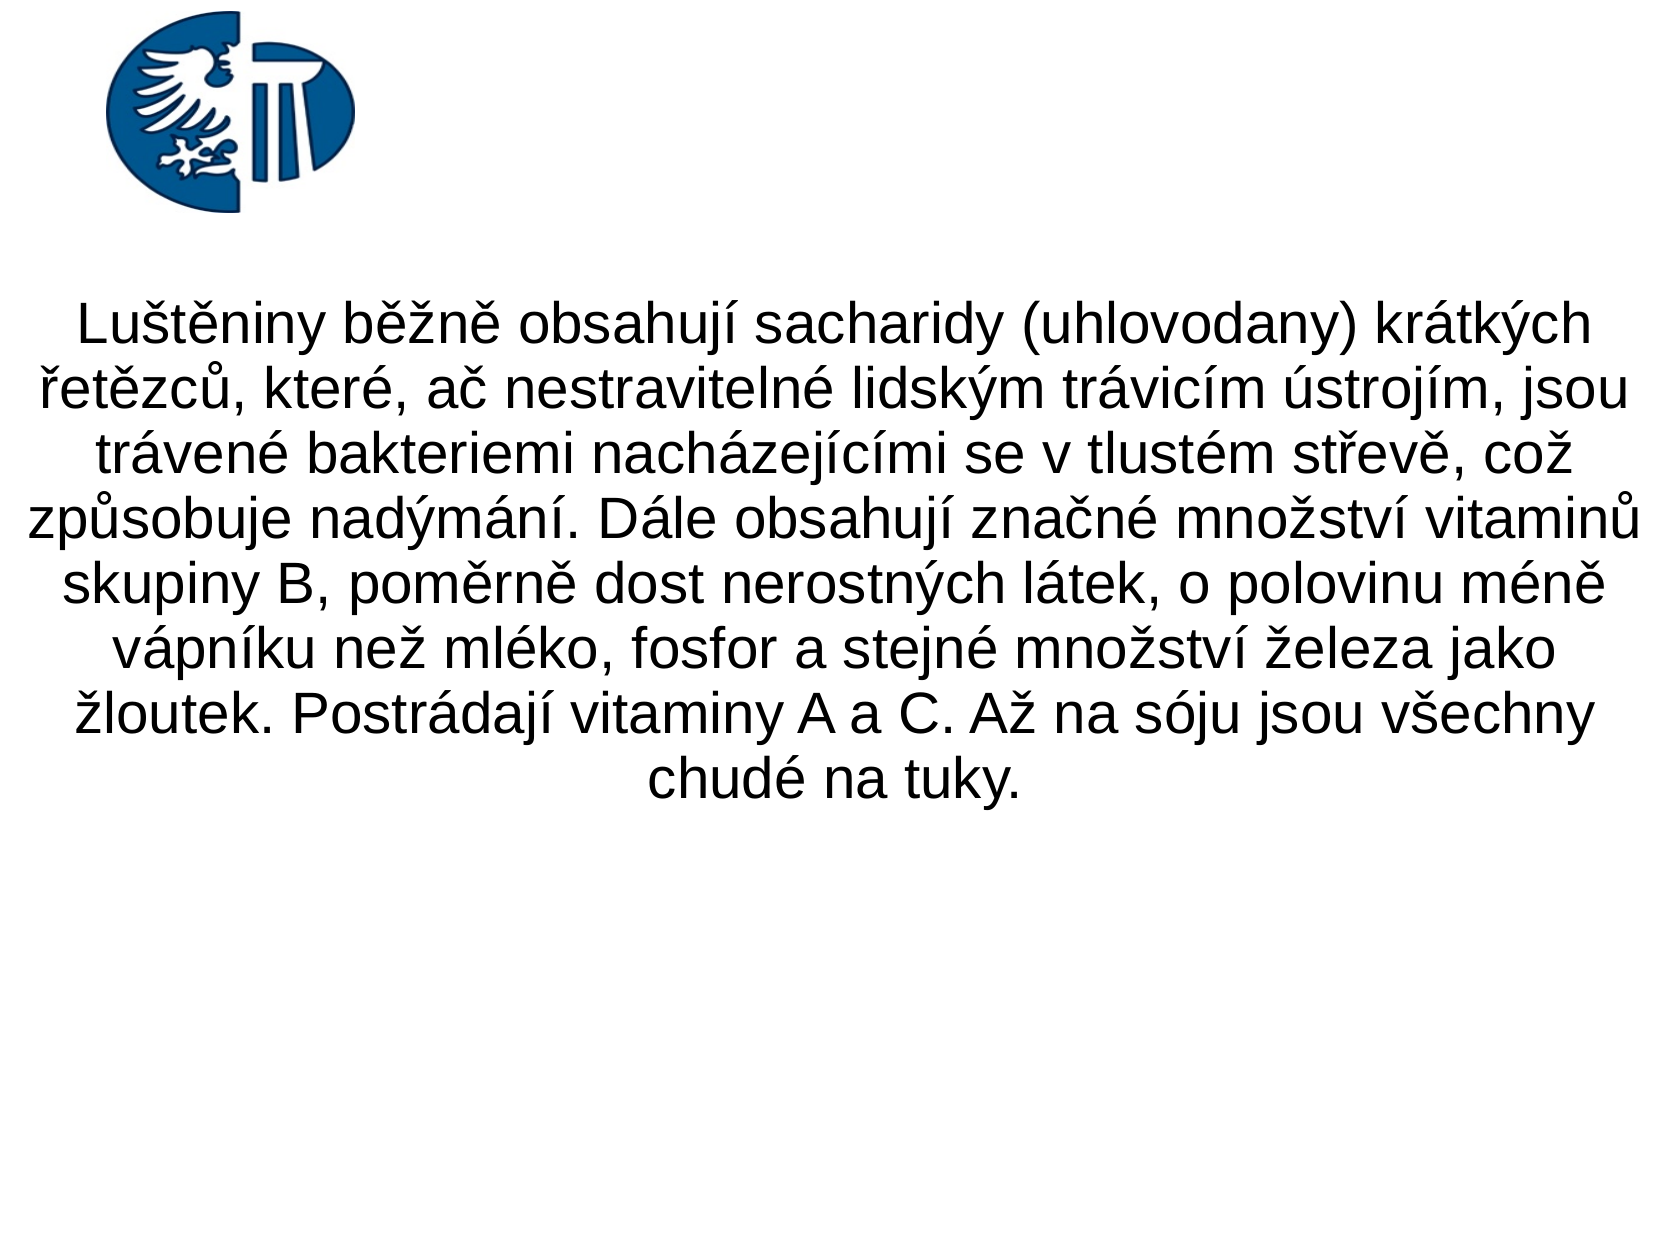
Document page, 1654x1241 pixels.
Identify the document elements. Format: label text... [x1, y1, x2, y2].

picture [106, 11, 355, 213]
text_box Luštěniny běžně obsahují sacharidy (uhlovodany) krátkých řetězců, které, ač nestravitelné lidským trávicím ústrojím, jsou trávené bakteriemi nacházejícími se v tlustém střevě, což způsobuje nadýmání. Dále obsahují značné množství vitaminů skupiny B, poměrně dost nerostných látek, o polovinu méně vápníku než mléko, fosfor a stejné množství železa jako žloutek. Postrádají vitaminy A a C. Až na sóju jsou všechny chudé na tuky. [12, 283, 1654, 1103]
